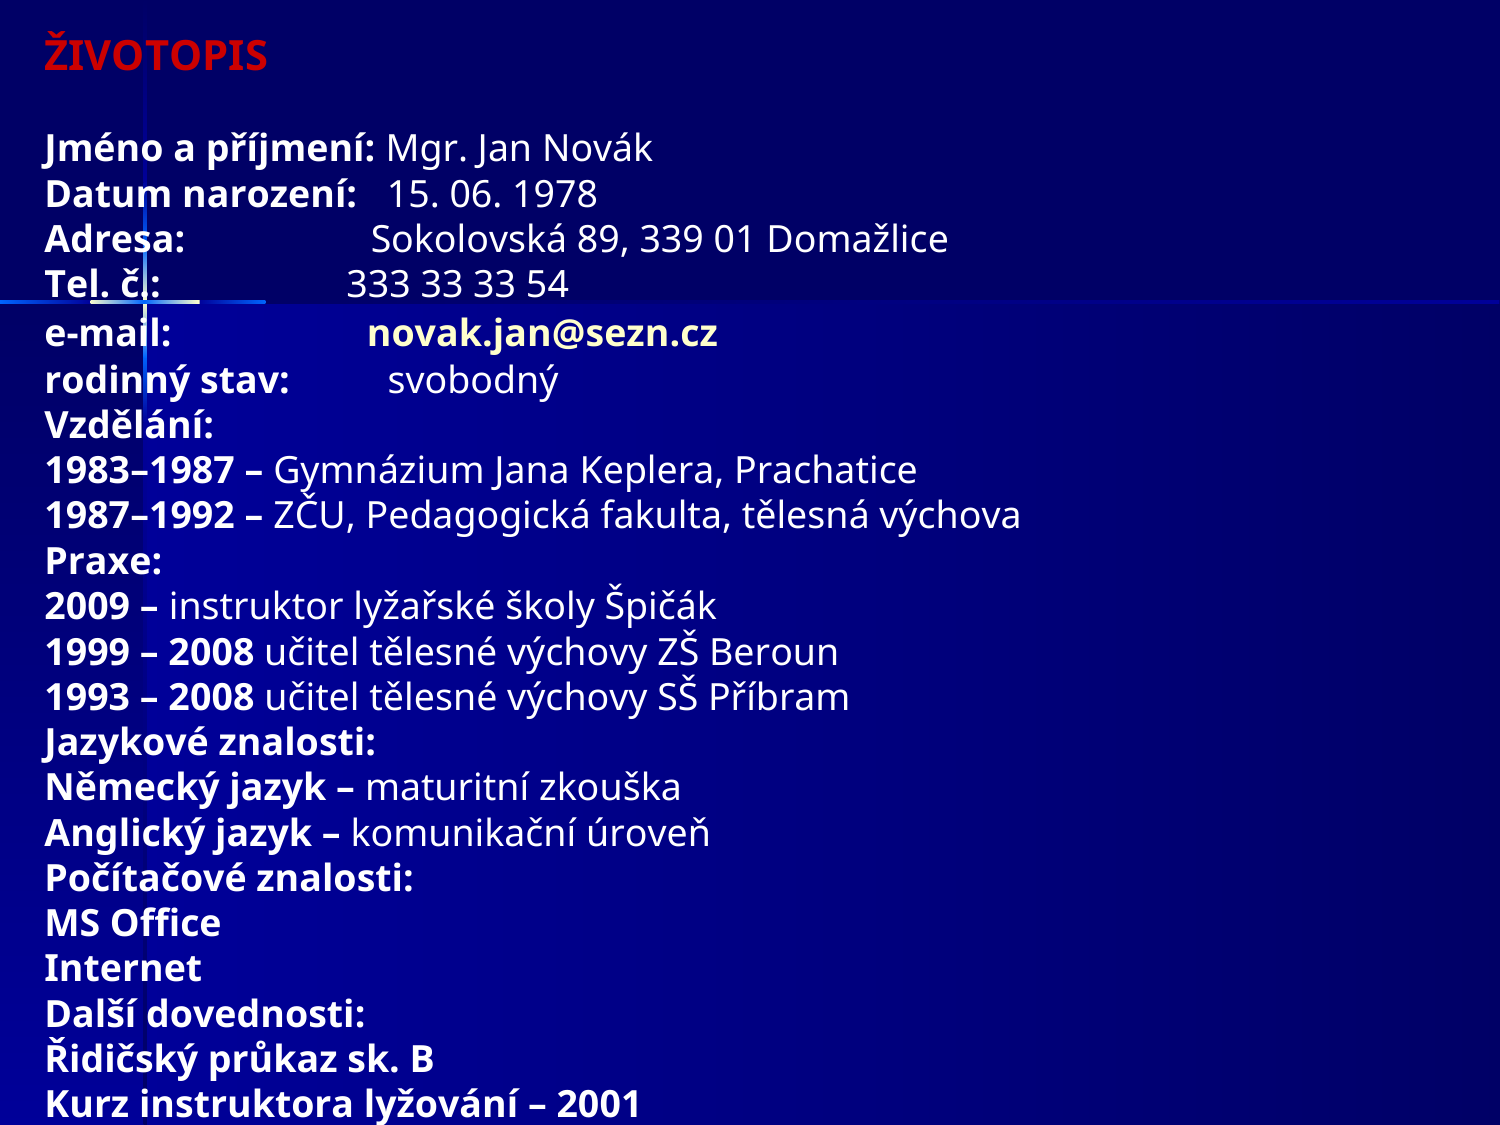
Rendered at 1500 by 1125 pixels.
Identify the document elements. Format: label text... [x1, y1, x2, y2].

list ŽIVOTOPIS Jméno a příjmení: Mgr. Jan Novák Datum narození: 15. 06. 1978 Adresa: Sokolovská 89, 339 01 Domažlice Tel. č.: 333 33 33 54 e-mail: novak.jan@sezn.cz rodinný stav: svobodný Vzdělání: 1983–1987 – Gymnázium Jana Keplera, Prachatice 1987–1992 – ZČU, Pedagogická fakulta, tělesná výchova Praxe: 2009 – instruktor lyžařské školy Špičák 1999 – 2008 učitel tělesné výchovy ZŠ Beroun 1993 – 2008 učitel tělesné výchovy SŠ Příbram Jazykové znalosti: Německý jazyk – maturitní zkouška Anglický jazyk – komunikační úroveň Počítačové znalosti: MS Office Internet Další dovednosti: Řidičský průkaz sk. B Kurz instruktora lyžování – 2001 [29, 30, 1500, 1125]
